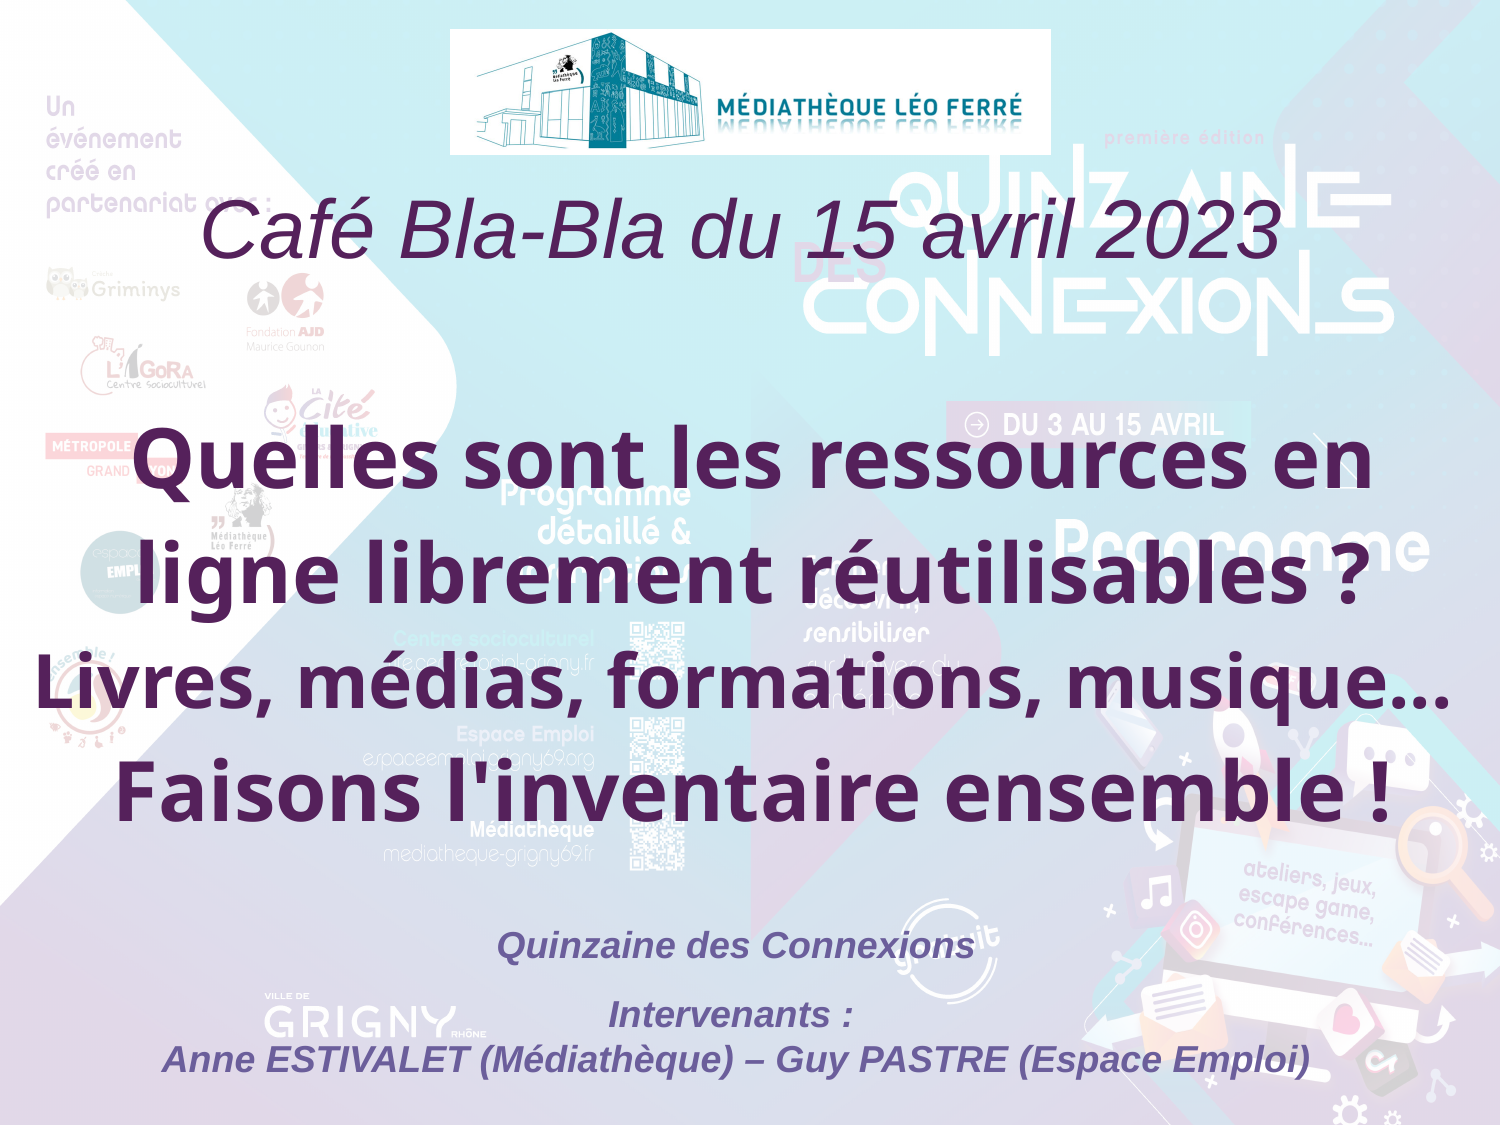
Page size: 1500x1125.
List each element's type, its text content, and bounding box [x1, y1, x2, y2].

title Café Bla-Bla du 15 avril 2023 Quelles sont les ressources en ligne librement réutilisables ? Livres, médias, formations, musique... Faisons l'inventaire ensemble ! [29, 454, 1477, 839]
subtitle Quinzaine des Connexions Intervenants : Anne ESTIVALET (Médiathèque) – Guy PASTRE (Espace Emploi) [66, 921, 1406, 1099]
picture [450, 29, 1051, 155]
